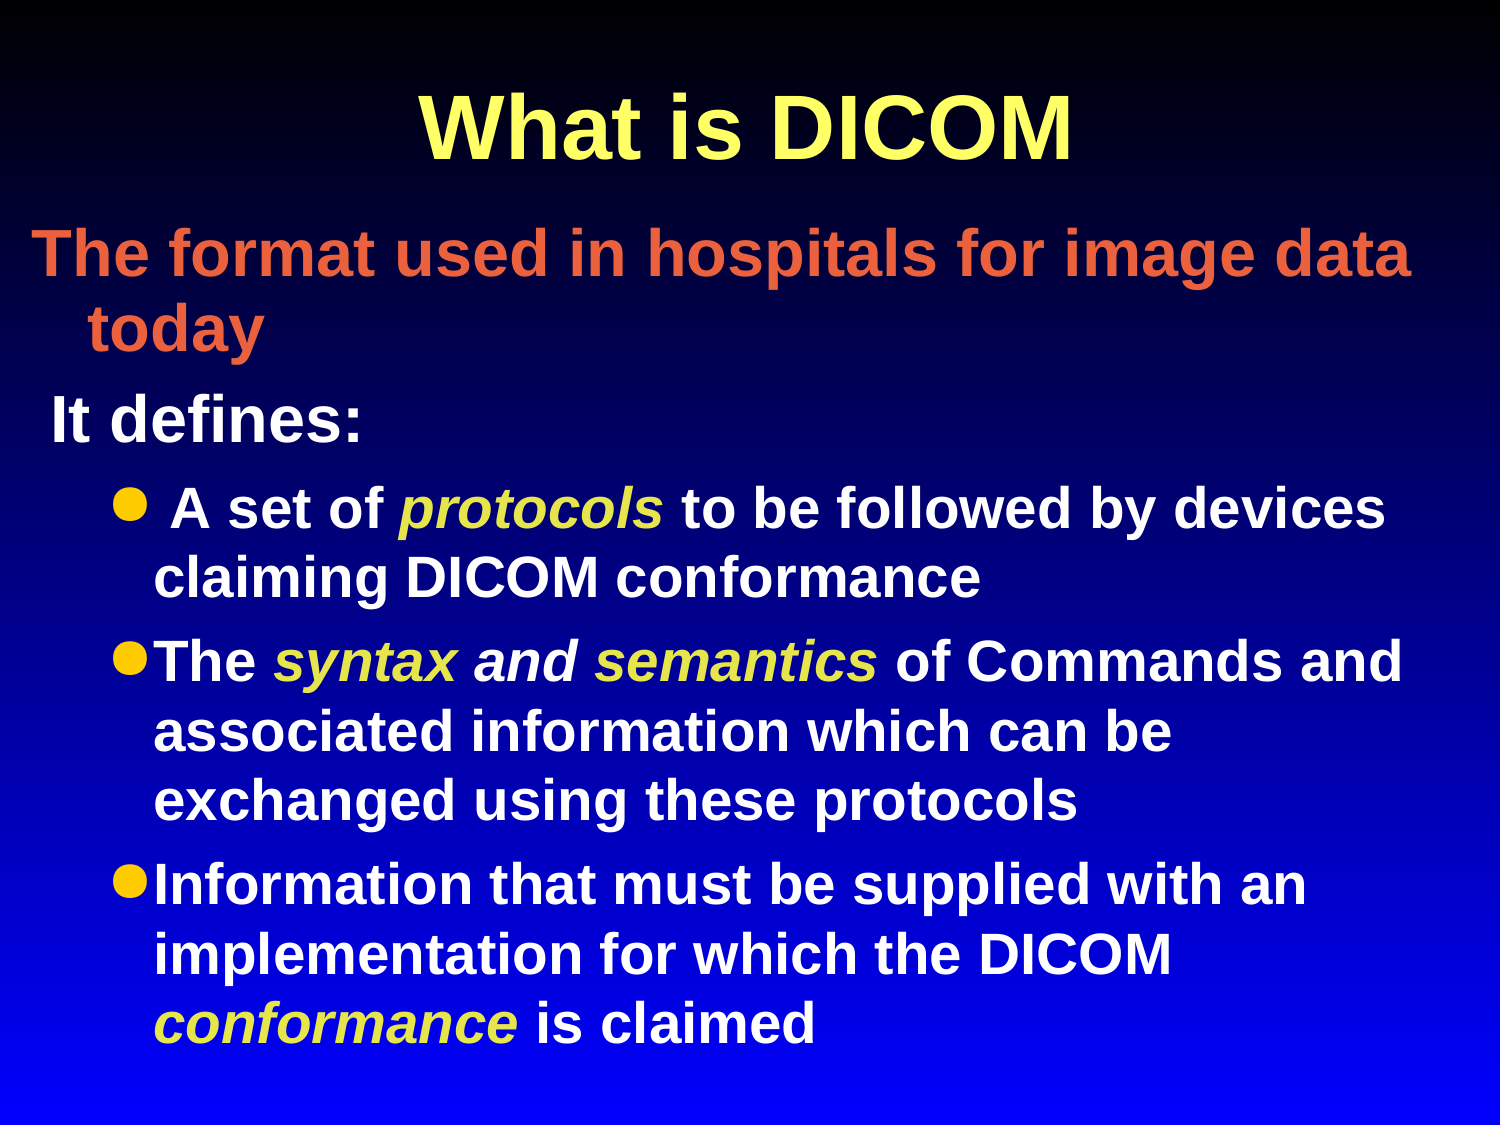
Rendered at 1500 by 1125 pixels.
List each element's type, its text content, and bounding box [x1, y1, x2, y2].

title What is DICOM [109, 14, 1385, 216]
list The format used in hospitals for image data today It defines: A set of protocols to be followed by devices claiming DICOM conformance The syntax and semantics of Commands and associated information which can be exchanged using these protocols Information that must be supplied with an implementation for which the DICOM conformance is claimed [31, 216, 1453, 1057]
